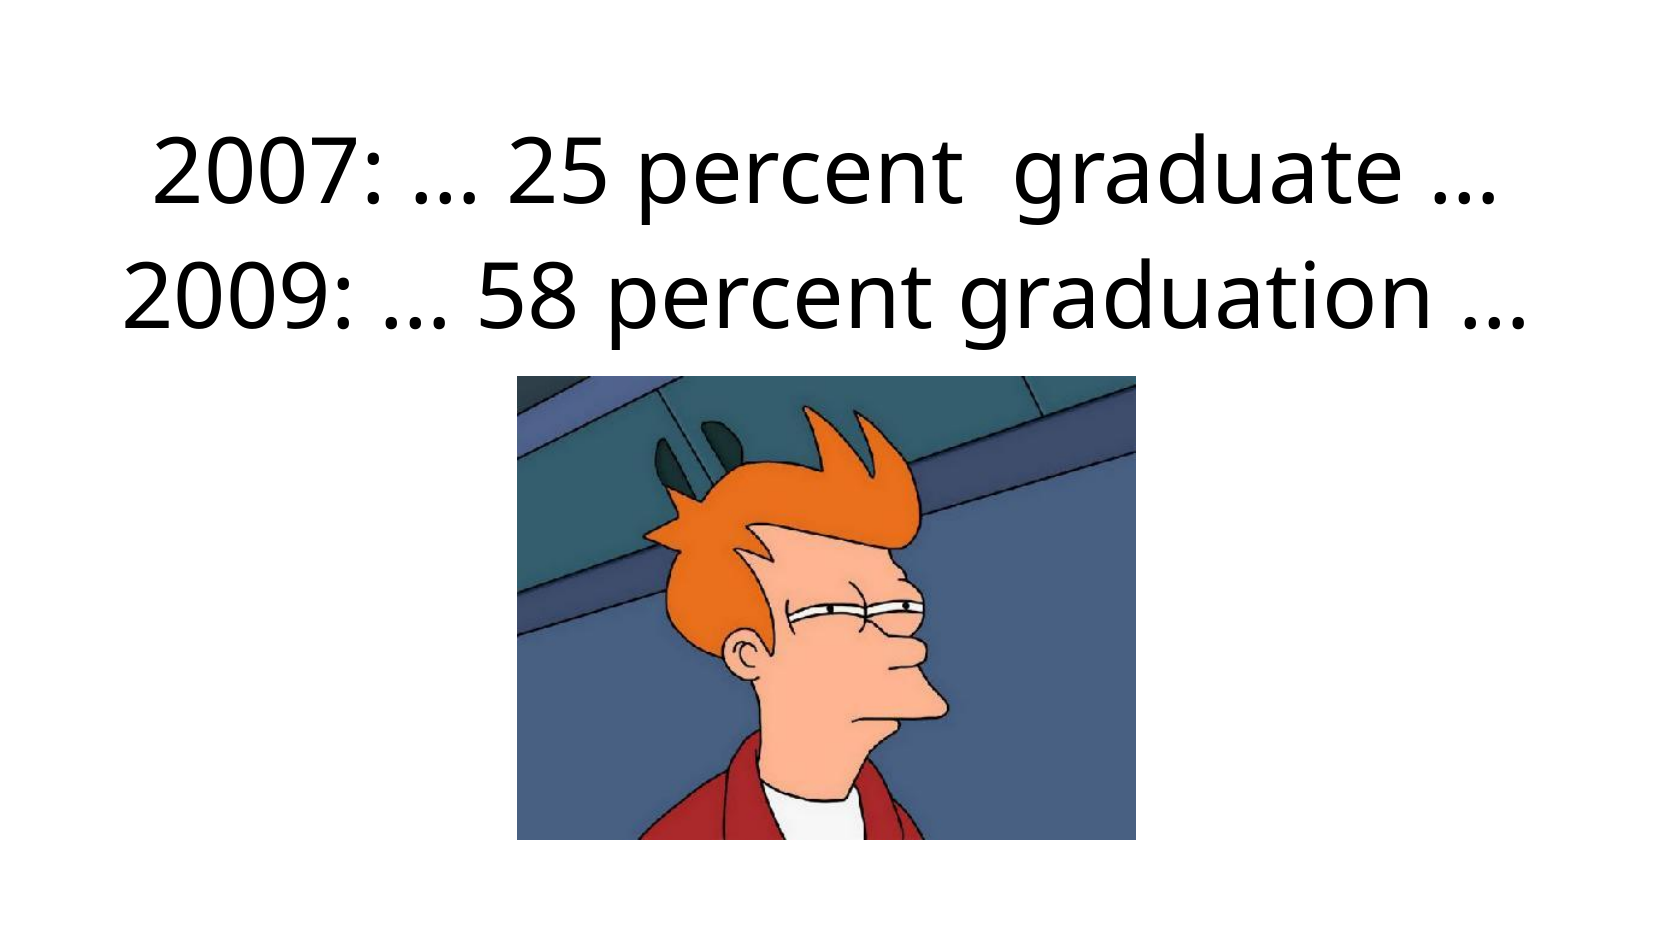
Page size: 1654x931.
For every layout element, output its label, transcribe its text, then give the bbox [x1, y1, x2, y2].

picture [517, 376, 1136, 841]
subtitle 2007: … 25 percent graduate … 2009: … 58 percent graduation … [82, 7, 1571, 455]
